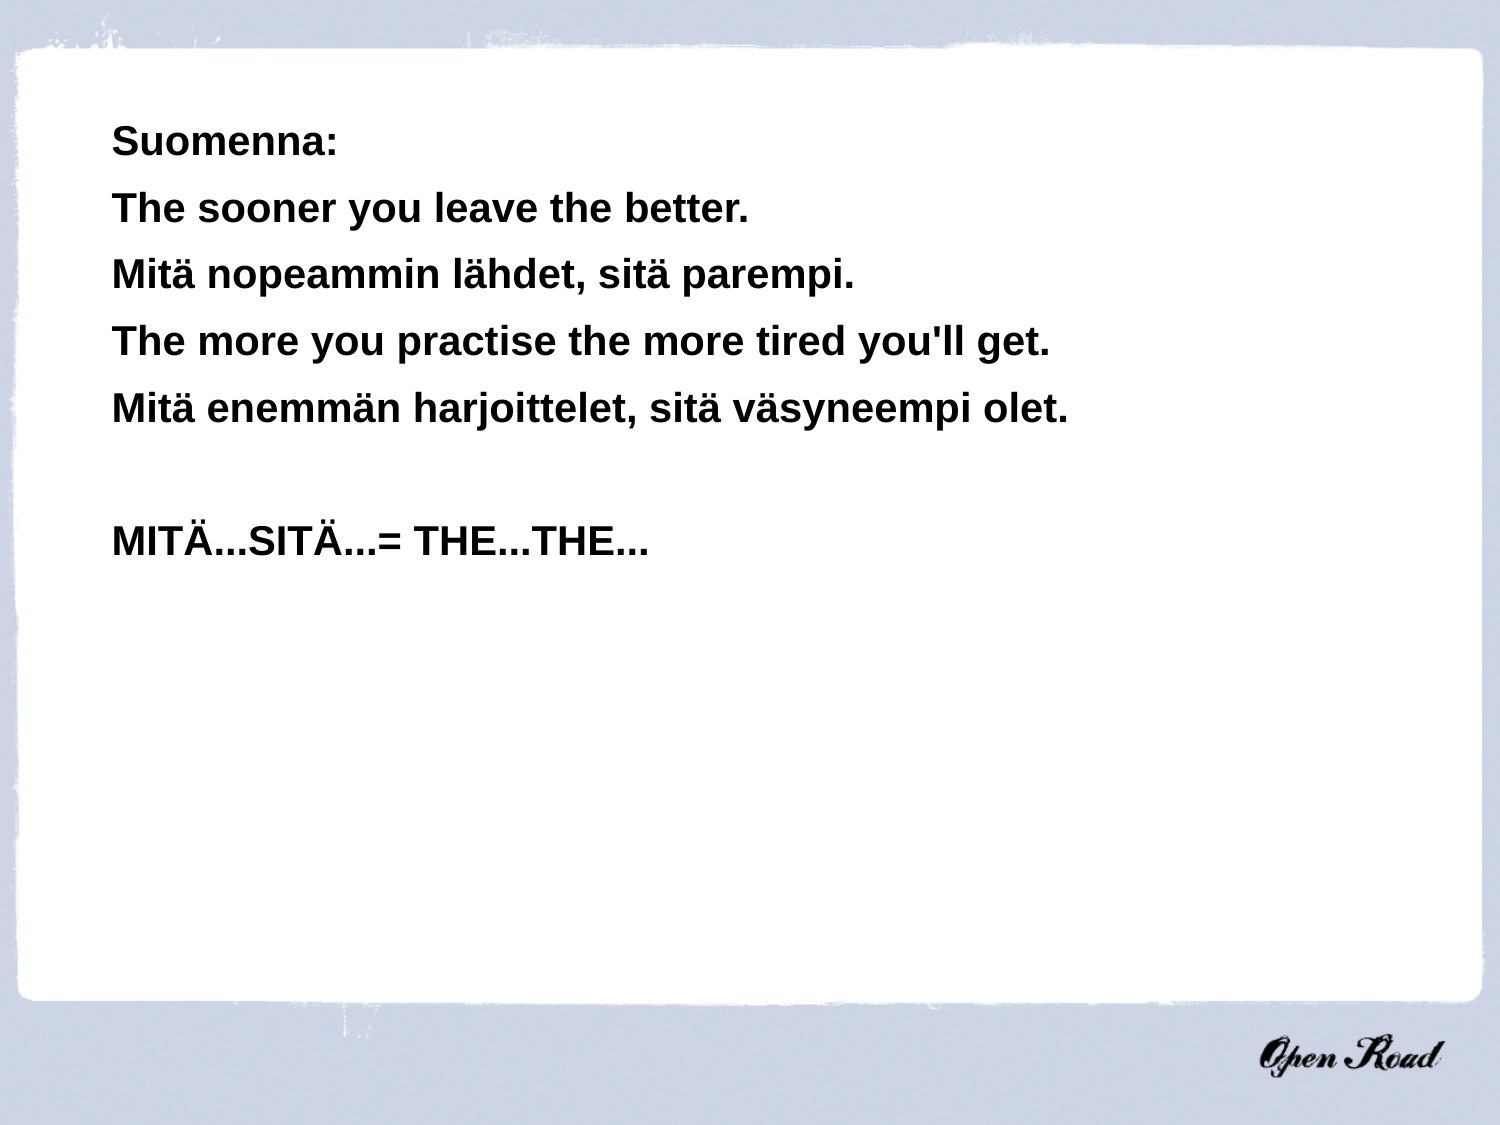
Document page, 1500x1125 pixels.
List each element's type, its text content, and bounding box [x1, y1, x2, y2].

text_box Suomenna: The sooner you leave the better. Mitä nopeammin lähdet, sitä parempi. The more you practise the more tired you'll get. Mitä enemmän harjoittelet, sitä väsyneempi olet. MITÄ...SITÄ...= THE...THE... [95, 106, 1489, 957]
